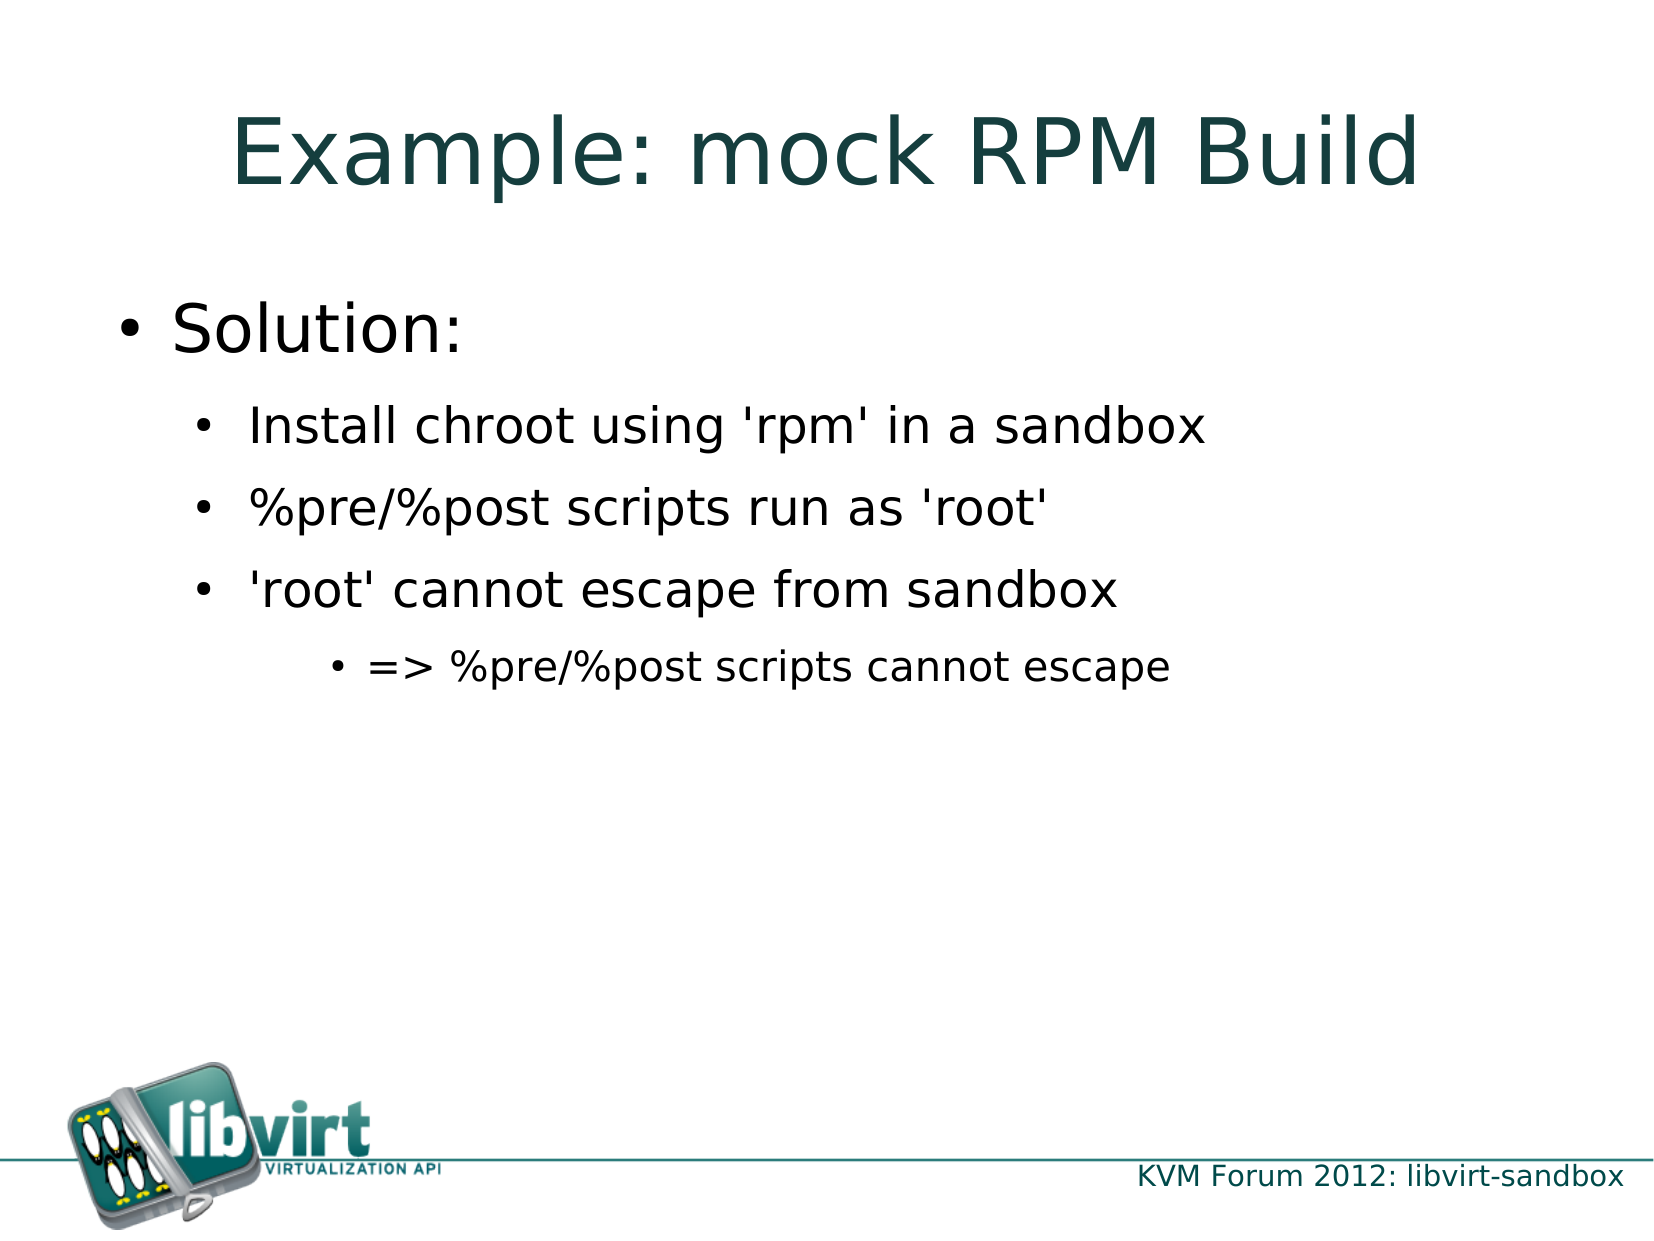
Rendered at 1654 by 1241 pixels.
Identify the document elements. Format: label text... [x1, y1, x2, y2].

list Solution: Install chroot using 'rpm' in a sandbox %pre/%post scripts run as 'root' 'root' cannot escape from sandbox => %pre/%post scripts cannot escape [82, 290, 1571, 1062]
title Example: mock RPM Build [82, 49, 1571, 257]
text_box KVM Forum 2012: libvirt-sandbox [1122, 1151, 1654, 1211]
picture [0, 1062, 1654, 1230]
